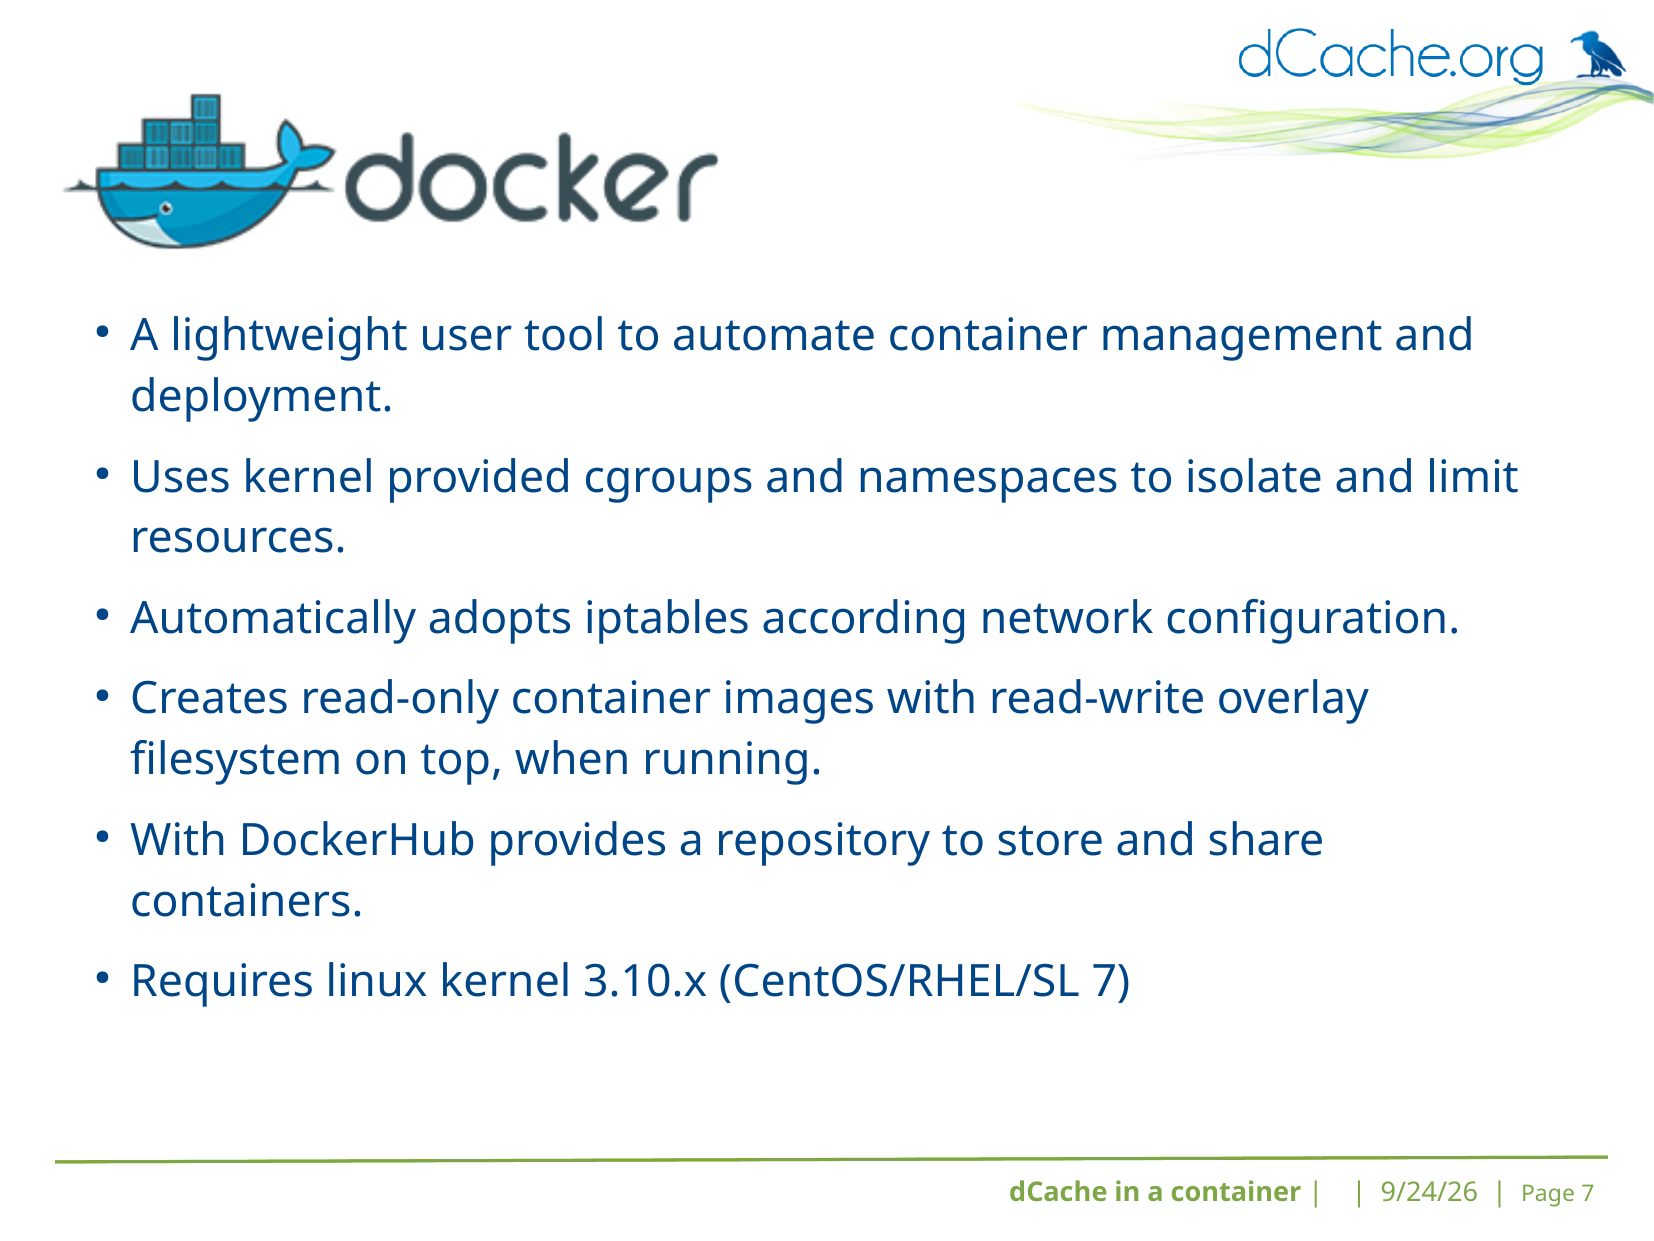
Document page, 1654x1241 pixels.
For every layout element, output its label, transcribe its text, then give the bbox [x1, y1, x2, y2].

picture [60, 92, 721, 252]
picture [956, 16, 1654, 169]
list A lightweight user tool to automate container management and deployment. Uses kernel provided cgroups and namespaces to isolate and limit resources. Automatically adopts iptables according network configuration. Creates read-only container images with read-write overlay filesystem on top, when running. With DockerHub provides a repository to store and share containers. Requires linux kernel 3.10.x (CentOS/RHEL/SL 7) [82, 302, 1571, 1023]
